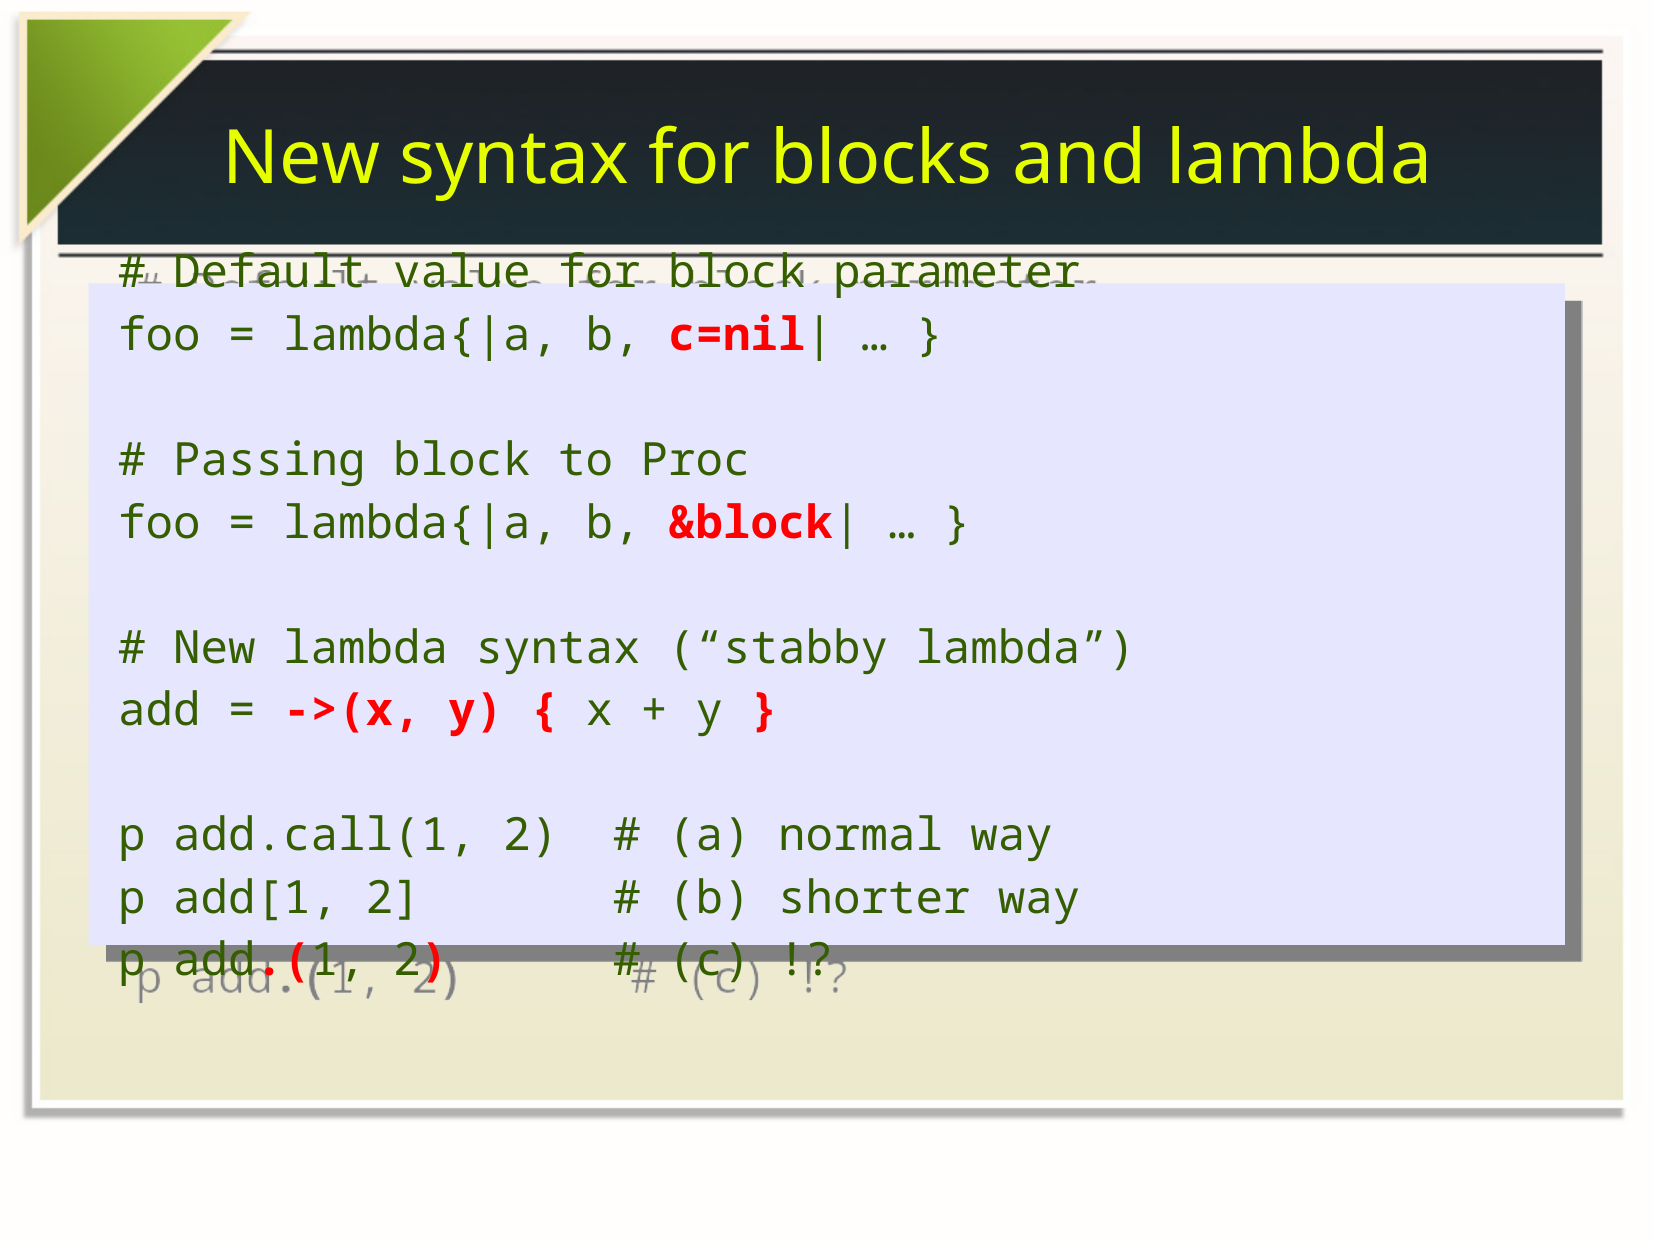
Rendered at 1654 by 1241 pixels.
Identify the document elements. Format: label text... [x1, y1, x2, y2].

text_box # Default value for block parameter foo = lambda{|a, b, c=nil| … } # Passing block to Proc foo = lambda{|a, b, &block| … } # New lambda syntax (“stabby lambda”) add = ->(x, y) { x + y } p add.call(1, 2) # (a) normal way p add[1, 2] # (b) shorter way p add.(1, 2) # (c) !? [88, 283, 1565, 945]
title New syntax for blocks and lambda [121, 73, 1534, 237]
picture [0, 0, 1654, 1241]
